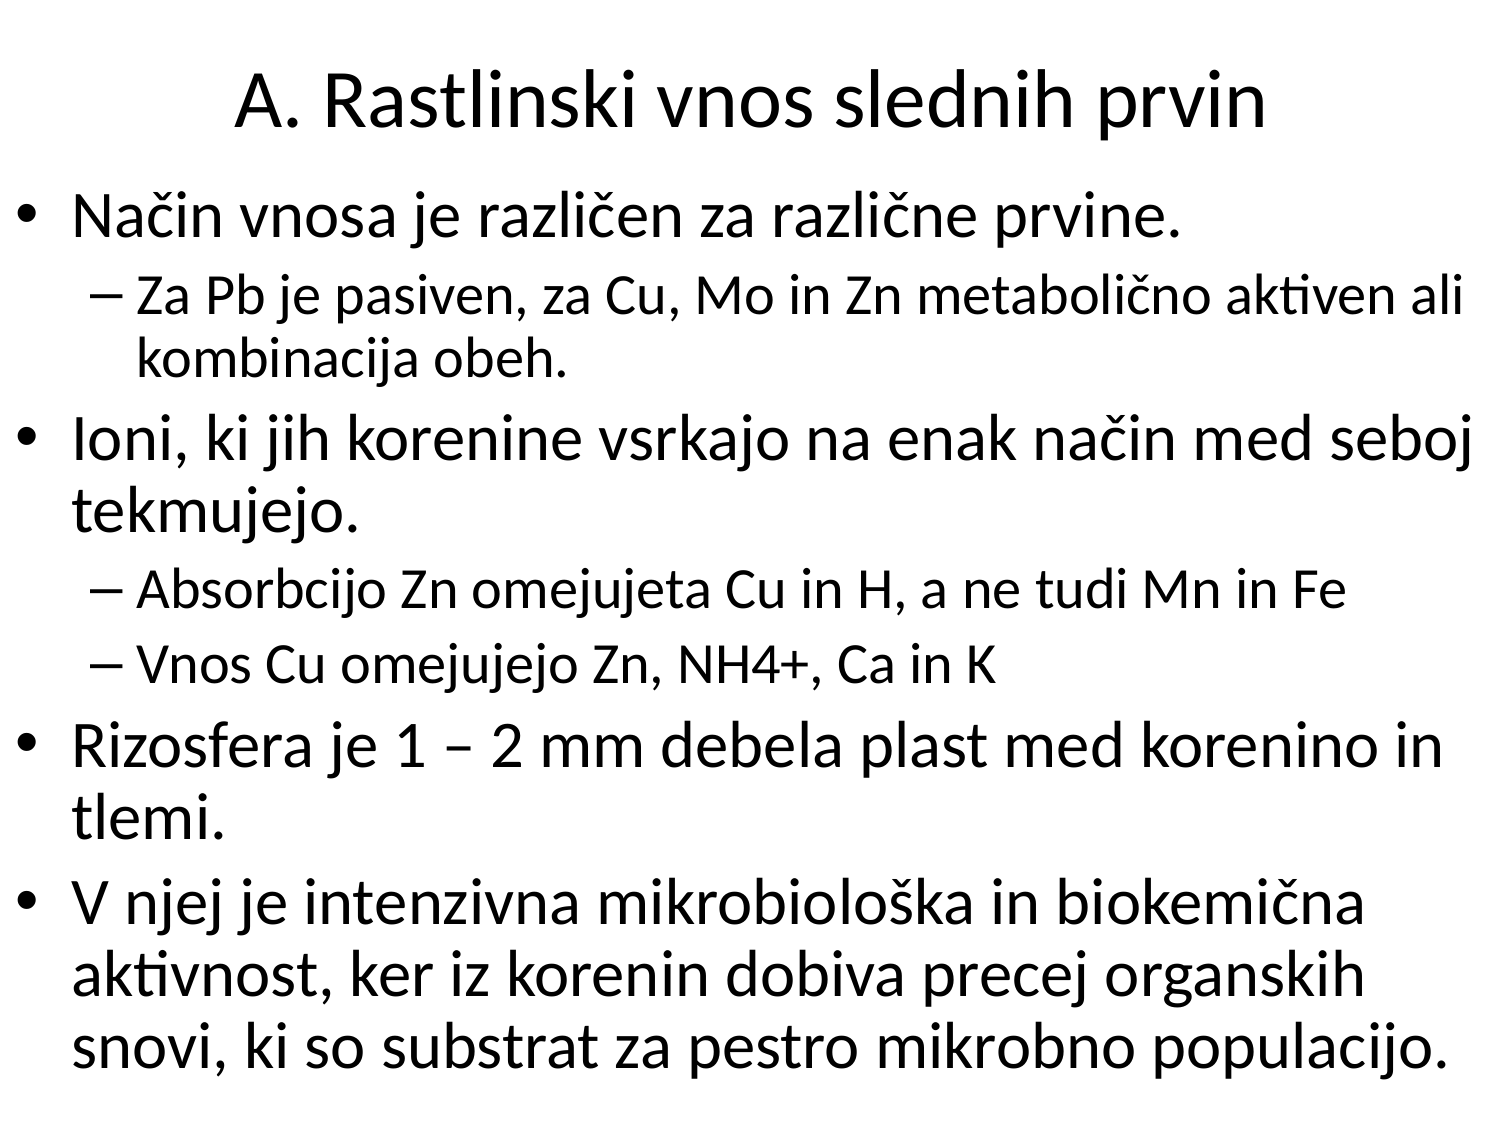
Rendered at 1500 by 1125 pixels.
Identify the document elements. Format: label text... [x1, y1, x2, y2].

list Način vnosa je različen za različne prvine. Za Pb je pasiven, za Cu, Mo in Zn metabolično aktiven ali kombinacija obeh. Ioni, ki jih korenine vsrkajo na enak način med seboj tekmujejo. Absorbcijo Zn omejujeta Cu in H, a ne tudi Mn in Fe Vnos Cu omejujejo Zn, NH4+, Ca in K Rizosfera je 1 – 2 mm debela plast med korenino in tlemi. V njej je intenzivna mikrobiološka in biokemična aktivnost, ker iz korenin dobiva precej organskih snovi, ki so substrat za pestro mikrobno populacijo. [0, 172, 1500, 1125]
title A. Rastlinski vnos slednih prvin [76, 0, 1427, 172]
